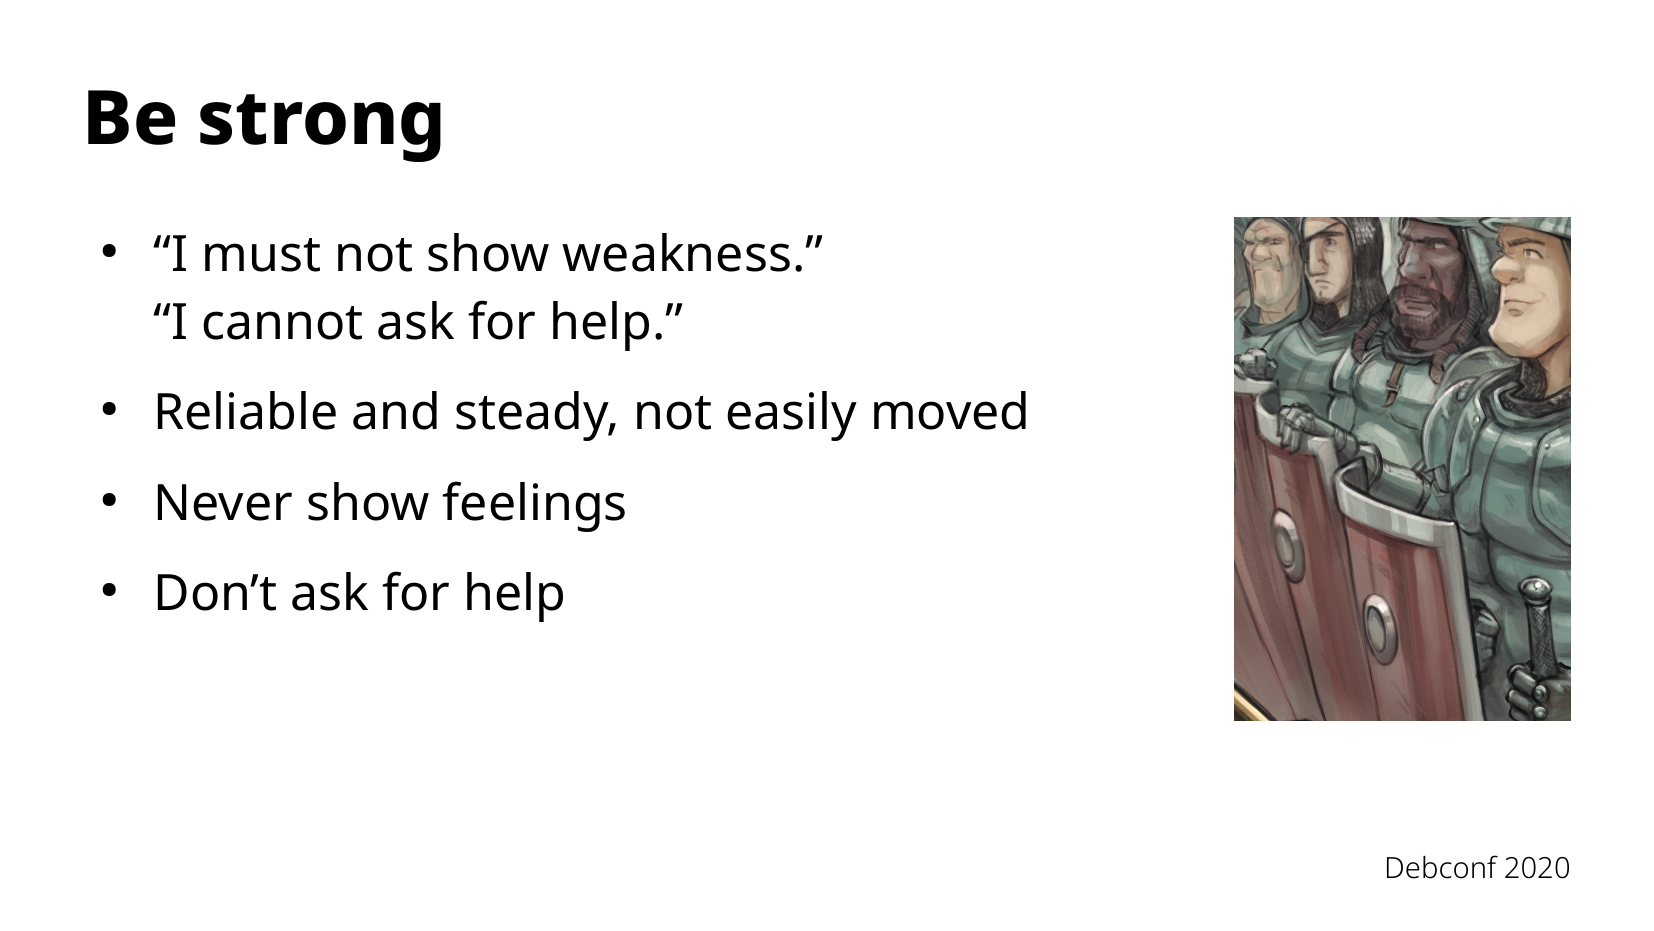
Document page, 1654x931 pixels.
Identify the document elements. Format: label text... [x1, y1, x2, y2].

title Be strong [82, 37, 1571, 193]
list “I must not show weakness.” “I cannot ask for help.” Reliable and steady, not easily moved Never show feelings Don’t ask for help [82, 217, 1235, 758]
picture [1234, 217, 1571, 721]
